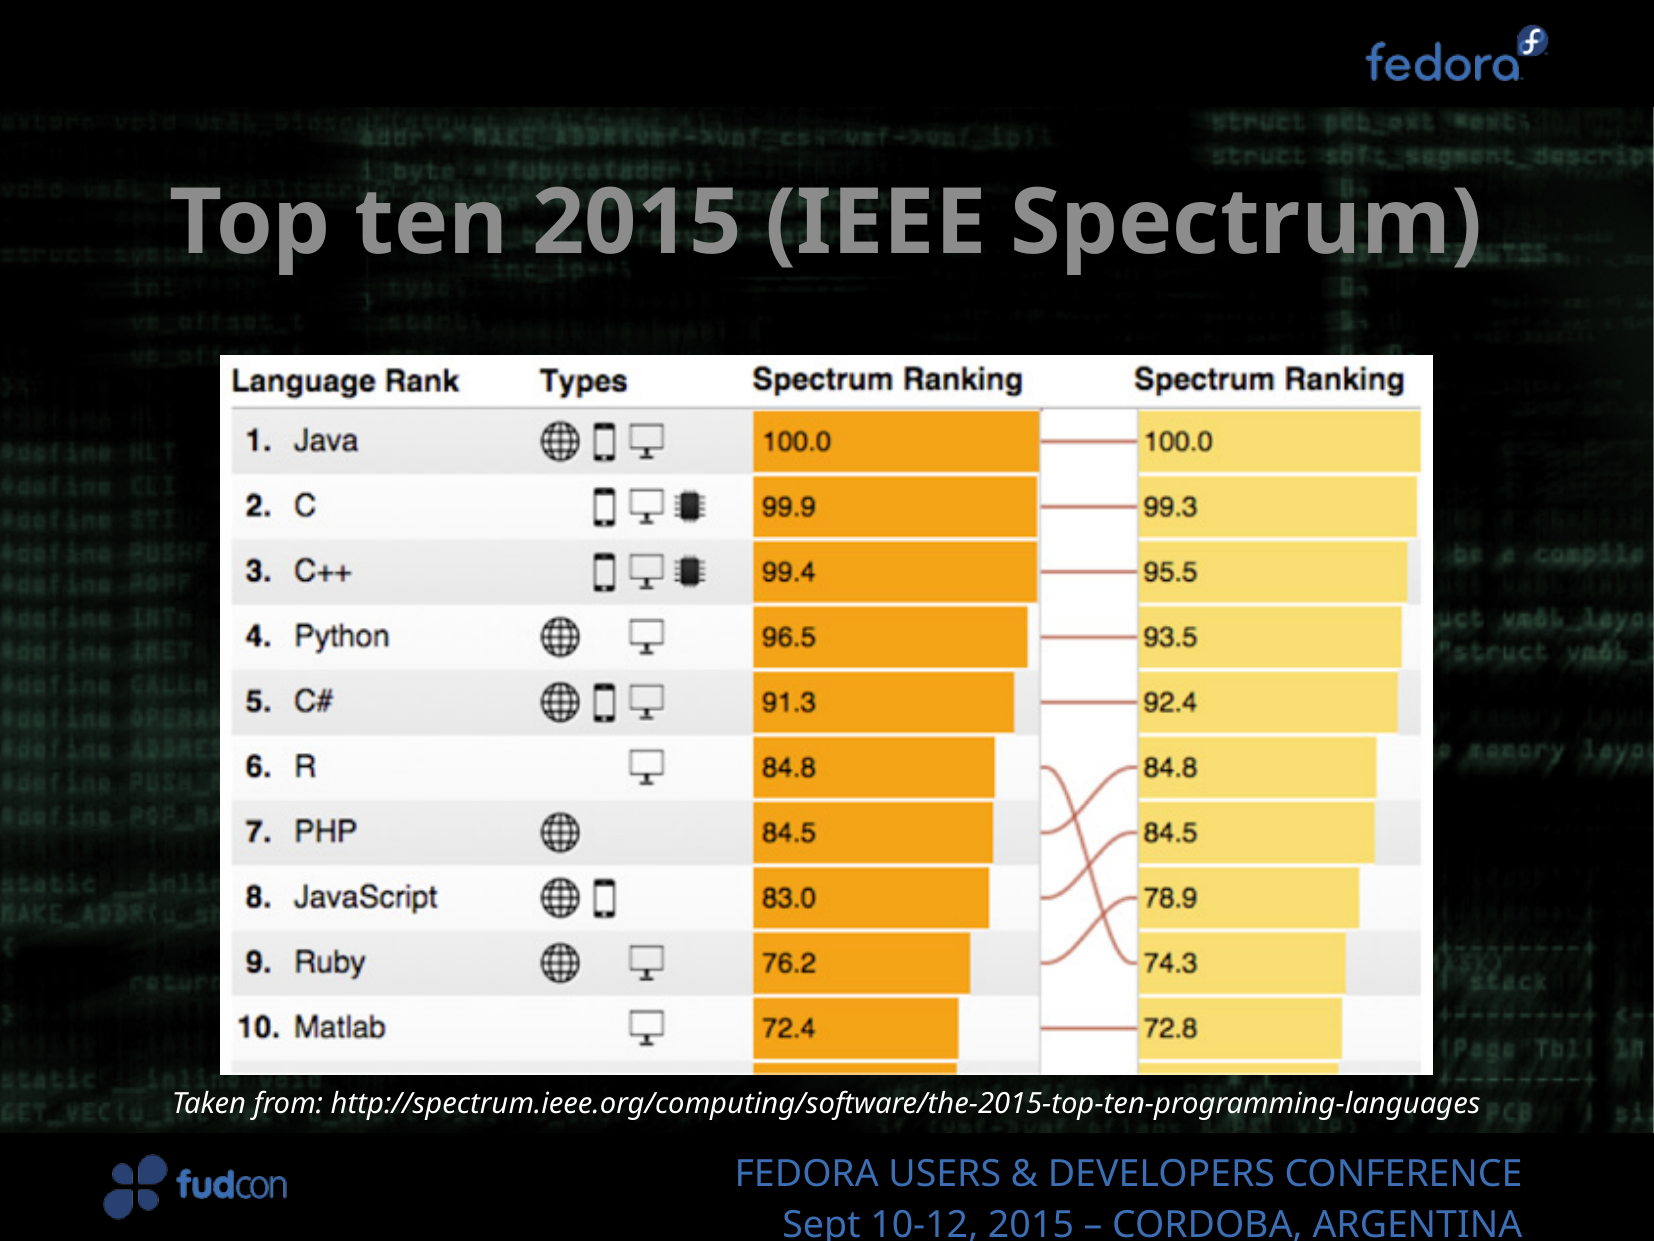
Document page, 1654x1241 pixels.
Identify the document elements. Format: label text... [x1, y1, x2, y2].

text_box Taken from: http://spectrum.ieee.org/computing/software/the-2015-top-ten-programming-languages [94, 1075, 1560, 1130]
title Top ten 2015 (IEEE Spectrum) [82, 114, 1571, 322]
picture [0, 0, 1654, 1241]
